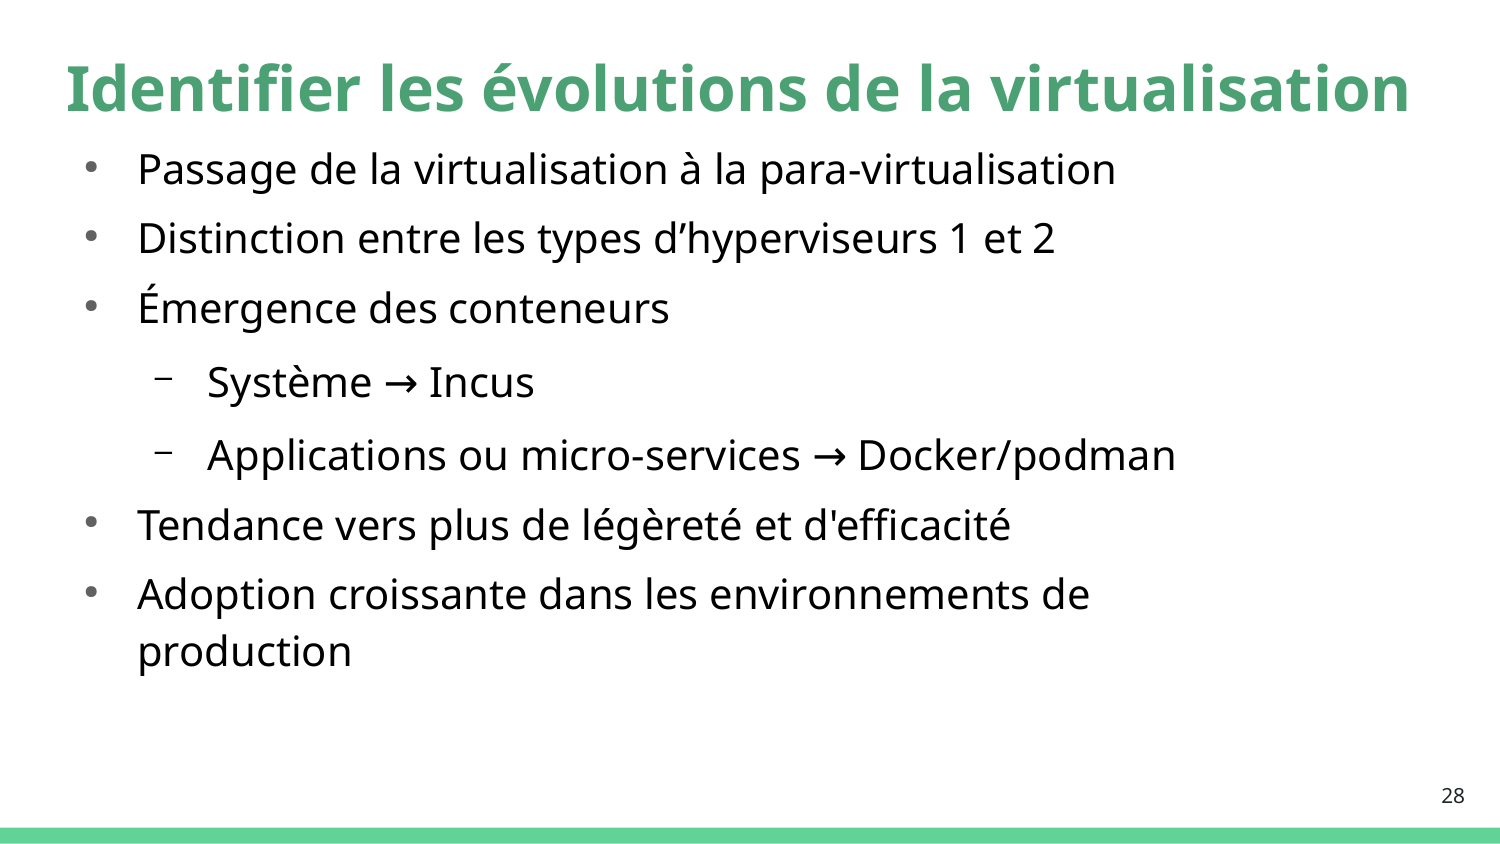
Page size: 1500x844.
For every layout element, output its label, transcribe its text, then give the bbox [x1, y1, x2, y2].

title Identifier les évolutions de la virtualisation [51, 23, 1477, 117]
text_box <numéro> [1389, 764, 1480, 830]
list Passage de la virtualisation à la para-virtualisation Distinction entre les types d’hyperviseurs 1 et 2 Émergence des conteneurs Système → Incus Applications ou micro-services → Docker/podman Tendance vers plus de légèreté et d'efficacité Adoption croissante dans les environnements de production [51, 120, 1241, 827]
